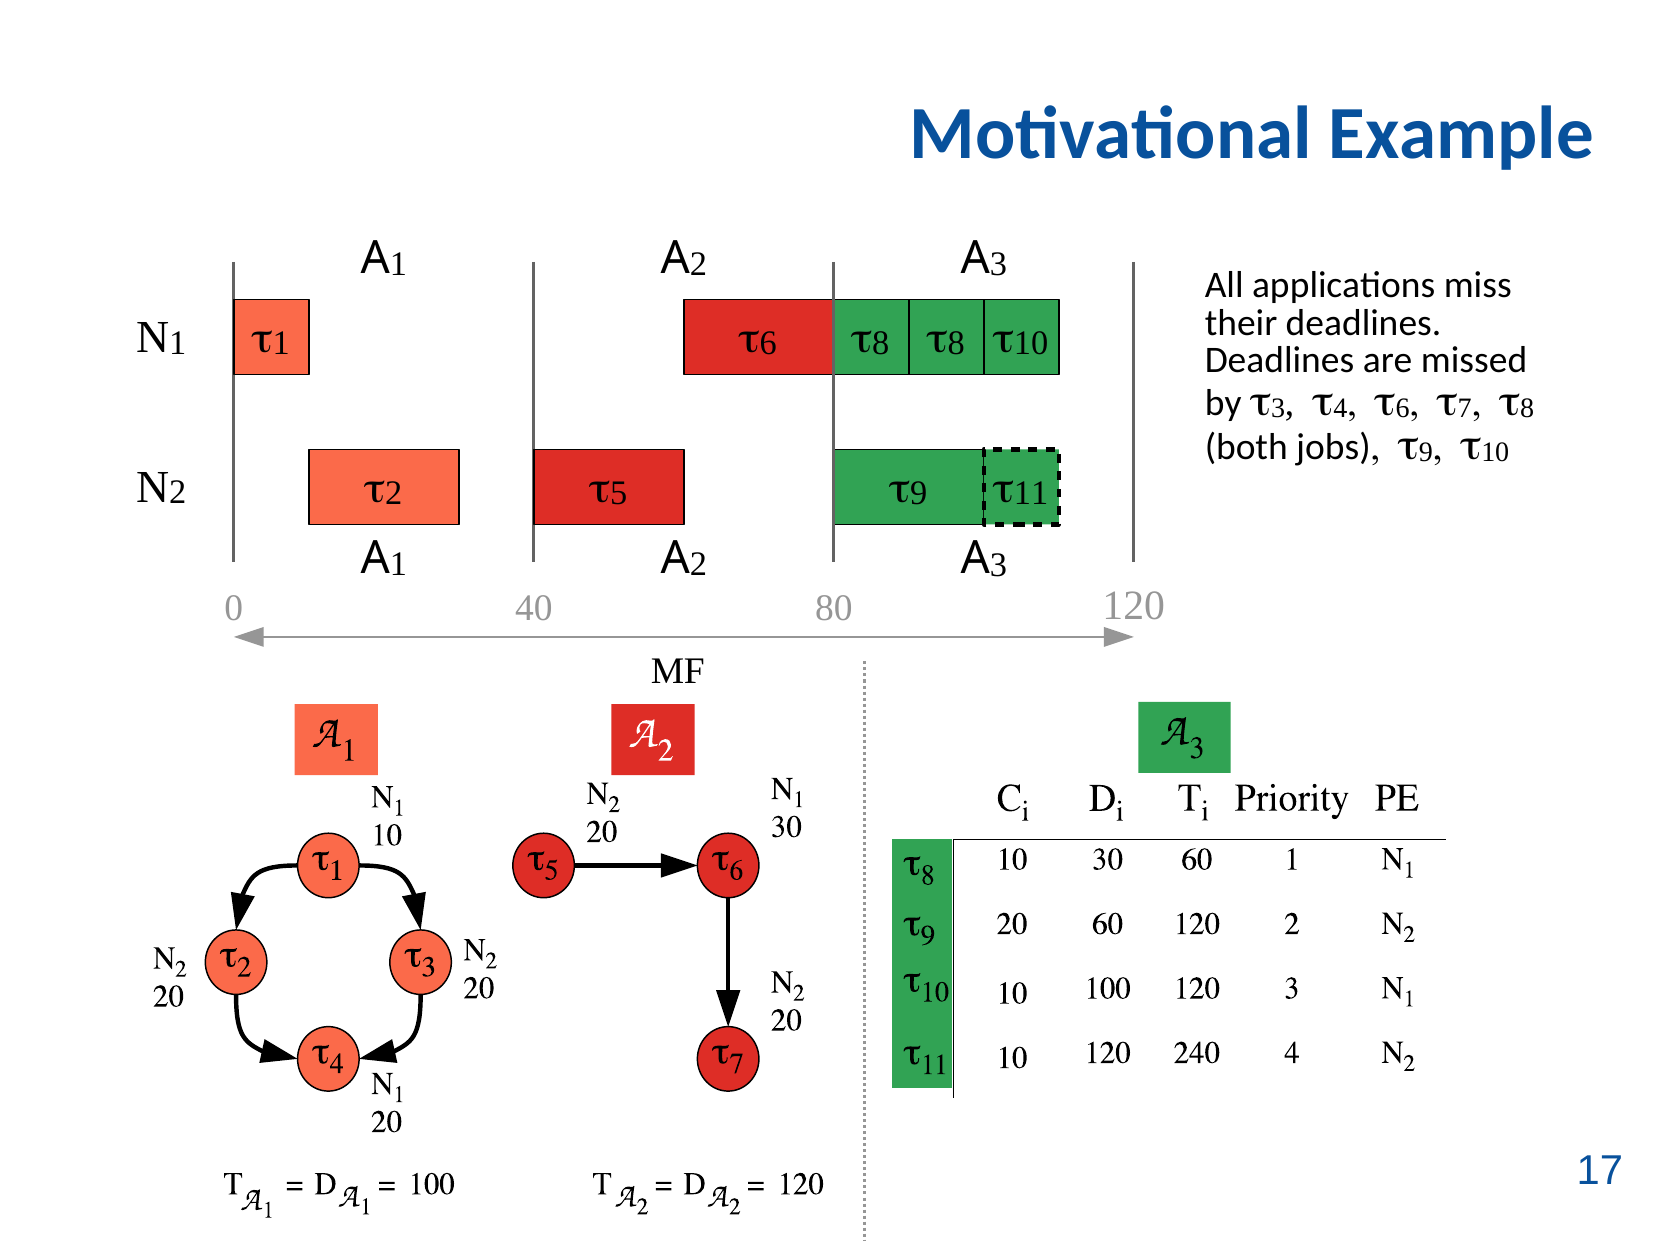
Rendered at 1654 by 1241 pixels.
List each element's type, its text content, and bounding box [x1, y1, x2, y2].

text_box [1284, 1041, 1299, 1064]
text_box [593, 1173, 612, 1195]
text_box [1012, 912, 1027, 935]
text_box [615, 1185, 648, 1215]
text_box [586, 782, 609, 805]
text_box [1093, 848, 1106, 870]
text_box [265, 1201, 272, 1218]
text_box MF [527, 642, 828, 695]
text_box [1189, 912, 1204, 935]
text_box [1022, 807, 1029, 821]
text_box [1205, 977, 1220, 999]
text_box [1178, 784, 1201, 811]
text_box [609, 795, 620, 813]
text_box [1287, 848, 1297, 870]
text_box [1182, 848, 1212, 870]
text_box [314, 1173, 336, 1195]
text_box [611, 704, 695, 776]
text_box [787, 815, 802, 838]
text_box [602, 820, 617, 843]
text_box [1088, 977, 1097, 999]
text_box [1279, 792, 1297, 811]
text_box A3 [833, 224, 1134, 283]
text_box All applications miss their deadlines. Deadlines are missed by τ3, τ4, τ6, τ7, τ8 (both jobs), τ9, τ10 [1189, 261, 1565, 521]
text_box [1285, 977, 1298, 999]
text_box [697, 1026, 759, 1092]
text_box [772, 815, 785, 838]
text_box [1406, 861, 1413, 878]
text_box τ8 [908, 299, 983, 375]
text_box [424, 1172, 455, 1195]
text_box [412, 1172, 421, 1195]
text_box [771, 777, 793, 800]
text_box N2 [121, 452, 234, 522]
text_box [1404, 925, 1415, 942]
text_box [362, 1198, 370, 1215]
text_box [707, 1185, 741, 1215]
text_box [1012, 848, 1027, 870]
text_box A2 [533, 524, 833, 583]
text_box τ9 [835, 449, 983, 525]
text_box [371, 786, 394, 808]
text_box [175, 960, 187, 977]
text_box [1177, 977, 1187, 999]
text_box [1116, 807, 1123, 821]
text_box [1092, 912, 1107, 935]
text_box 80 [796, 583, 872, 632]
text_box [1089, 784, 1115, 811]
text_box [1298, 792, 1319, 811]
text_box [479, 976, 494, 999]
text_box [1108, 848, 1123, 870]
text_box [1189, 977, 1204, 999]
text_box [463, 939, 486, 961]
text_box [1205, 1041, 1220, 1064]
text_box [1100, 977, 1131, 999]
text_box [787, 1009, 802, 1031]
text_box A1 [233, 524, 533, 583]
text_box [808, 1172, 824, 1195]
text_box [205, 929, 267, 995]
text_box [396, 799, 403, 816]
text_box [1381, 1041, 1404, 1064]
text_box [1396, 784, 1419, 811]
text_box [1177, 912, 1187, 935]
text_box [294, 704, 378, 776]
text_box [389, 929, 452, 995]
text_box τ8 [835, 299, 908, 375]
text_box [1000, 1046, 1009, 1069]
text_box [387, 823, 402, 846]
text_box [1406, 990, 1413, 1007]
text_box τ11 [983, 449, 1059, 525]
text_box A1 [233, 224, 533, 283]
text_box [1381, 977, 1404, 999]
text_box [396, 1086, 403, 1103]
text_box [1285, 912, 1300, 935]
text_box [1201, 806, 1209, 821]
text_box [697, 833, 759, 898]
text_box [1012, 1046, 1027, 1069]
text_box [997, 912, 1012, 935]
text_box τ5 [533, 449, 684, 524]
text_box [683, 1173, 705, 1195]
text_box [169, 985, 184, 1007]
text_box [1100, 1041, 1115, 1064]
text_box [997, 784, 1021, 812]
text_box [1088, 1041, 1097, 1064]
title Motivational Example [0, 0, 1595, 178]
text_box [1115, 1041, 1131, 1064]
text_box [771, 971, 793, 994]
text_box τ10 [983, 299, 1059, 375]
text_box [153, 985, 168, 1007]
text_box [892, 839, 952, 1088]
text_box [781, 1172, 790, 1195]
text_box [223, 1173, 243, 1195]
text_box [371, 1072, 394, 1095]
text_box A2 [533, 224, 833, 283]
text_box τ2 [308, 449, 459, 524]
text_box τ1 [233, 299, 309, 375]
text_box [338, 1185, 360, 1207]
text_box [1012, 982, 1027, 1004]
text_box [771, 1009, 786, 1031]
text_box [464, 976, 479, 999]
text_box [371, 1110, 386, 1133]
text_box [387, 1110, 402, 1133]
text_box [793, 1172, 808, 1195]
text_box [1381, 848, 1404, 870]
text_box [1331, 792, 1349, 820]
text_box [1108, 912, 1123, 935]
text_box [587, 820, 602, 843]
text_box τ6 [683, 299, 832, 375]
text_box [1404, 1054, 1415, 1071]
text_box [1000, 848, 1009, 870]
text_box [153, 947, 175, 970]
text_box [241, 1189, 263, 1211]
text_box [512, 833, 575, 898]
text_box [795, 791, 803, 808]
text_box [486, 952, 497, 969]
text_box N1 [121, 302, 234, 372]
text_box [1138, 701, 1231, 773]
text_box [1000, 982, 1009, 1004]
text_box [793, 984, 805, 1001]
text_box [297, 1026, 360, 1092]
text_box [1320, 787, 1331, 811]
text_box [374, 823, 384, 846]
text_box [1174, 1041, 1204, 1064]
text_box [1375, 784, 1396, 811]
text_box [1235, 784, 1278, 811]
text_box 120 [1058, 575, 1209, 632]
text_box [1205, 912, 1220, 935]
text_box [297, 833, 360, 898]
text_box [1381, 912, 1404, 935]
text_box 0 [196, 579, 272, 632]
text_box 40 [496, 583, 572, 632]
text_box A3 [833, 524, 1134, 584]
